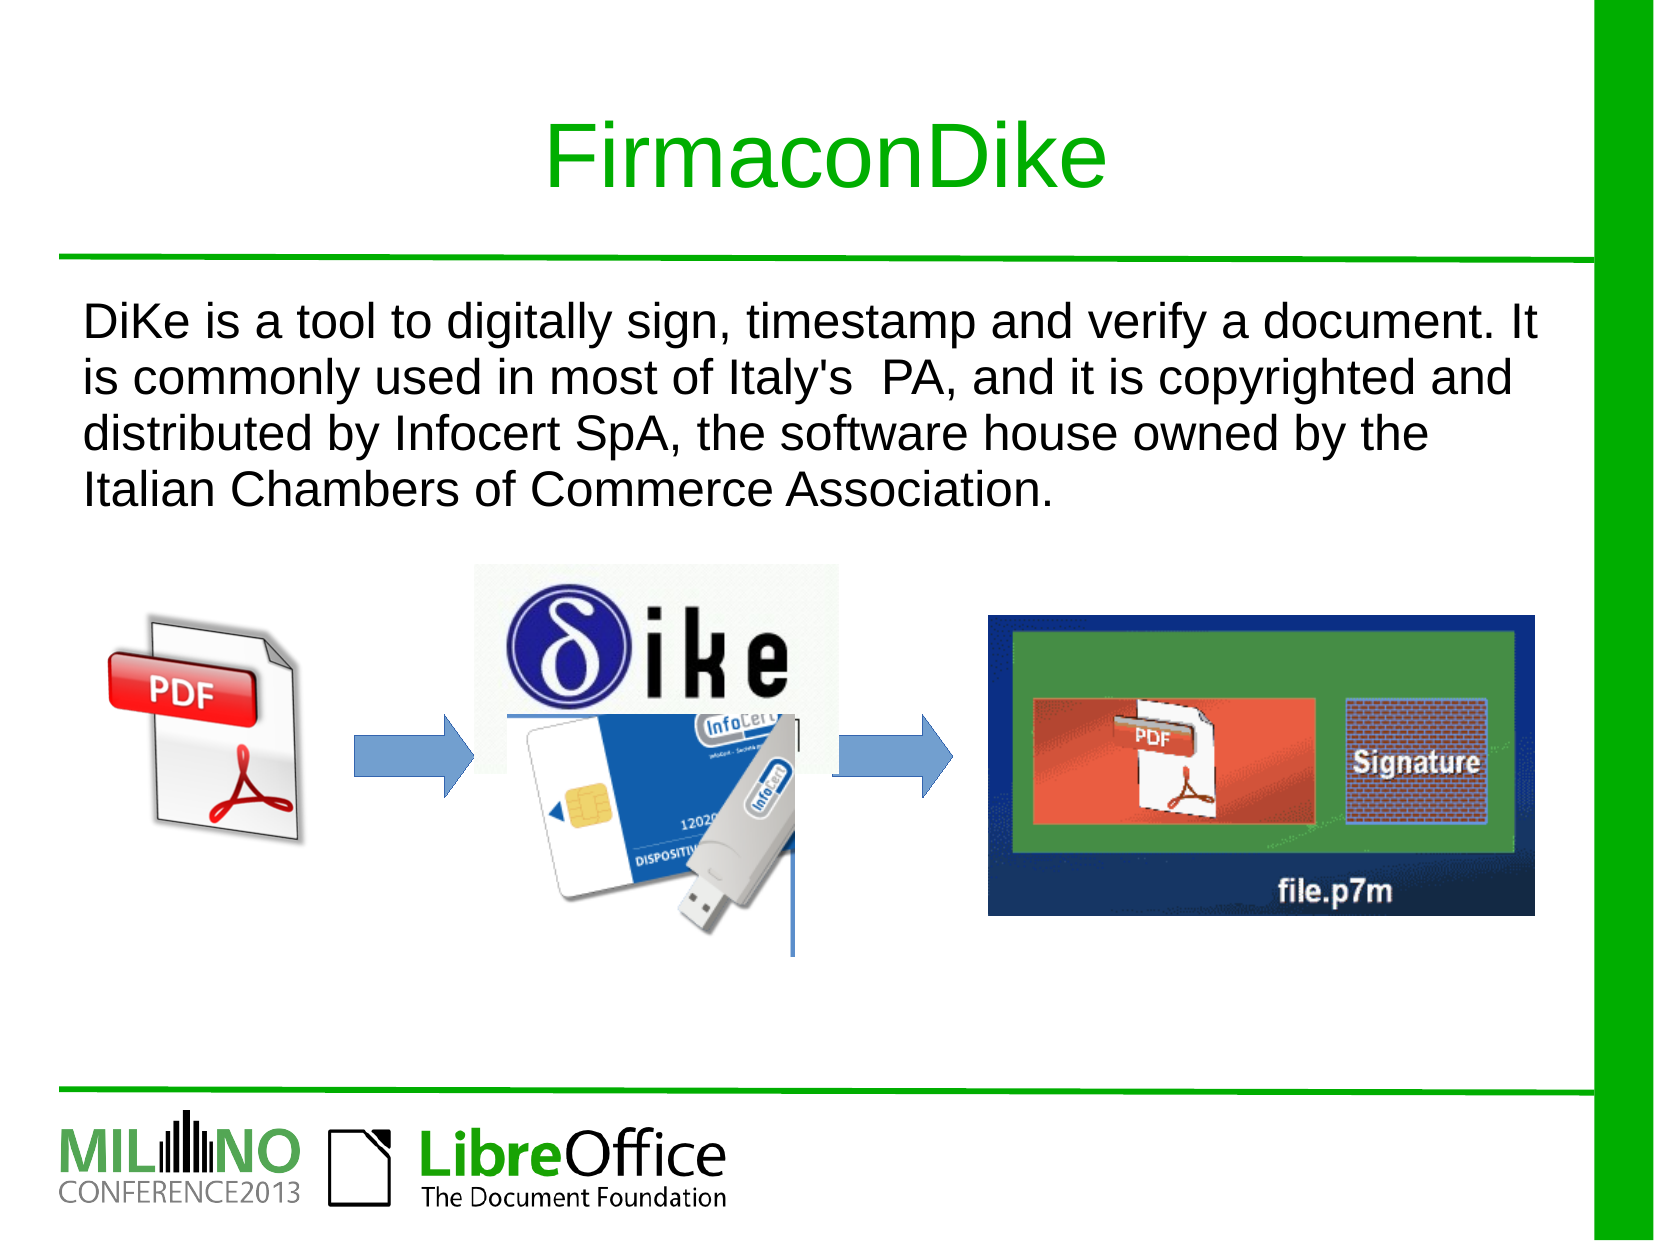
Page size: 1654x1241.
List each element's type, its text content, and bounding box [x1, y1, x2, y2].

text_box DiKe is a tool to digitally sign, timestamp and verify a document. It is commonly used in most of Italy's PA, and it is copyrighted and distributed by Infocert SpA, the software house owned by the Italian Chambers of Commerce Association. [82, 292, 1571, 518]
picture [82, 602, 335, 855]
text_box [832, 714, 953, 798]
picture [59, 1093, 756, 1241]
picture [988, 615, 1535, 916]
picture [474, 564, 839, 957]
text_box [354, 714, 474, 798]
text_box FirmaconDike [82, 74, 1572, 237]
